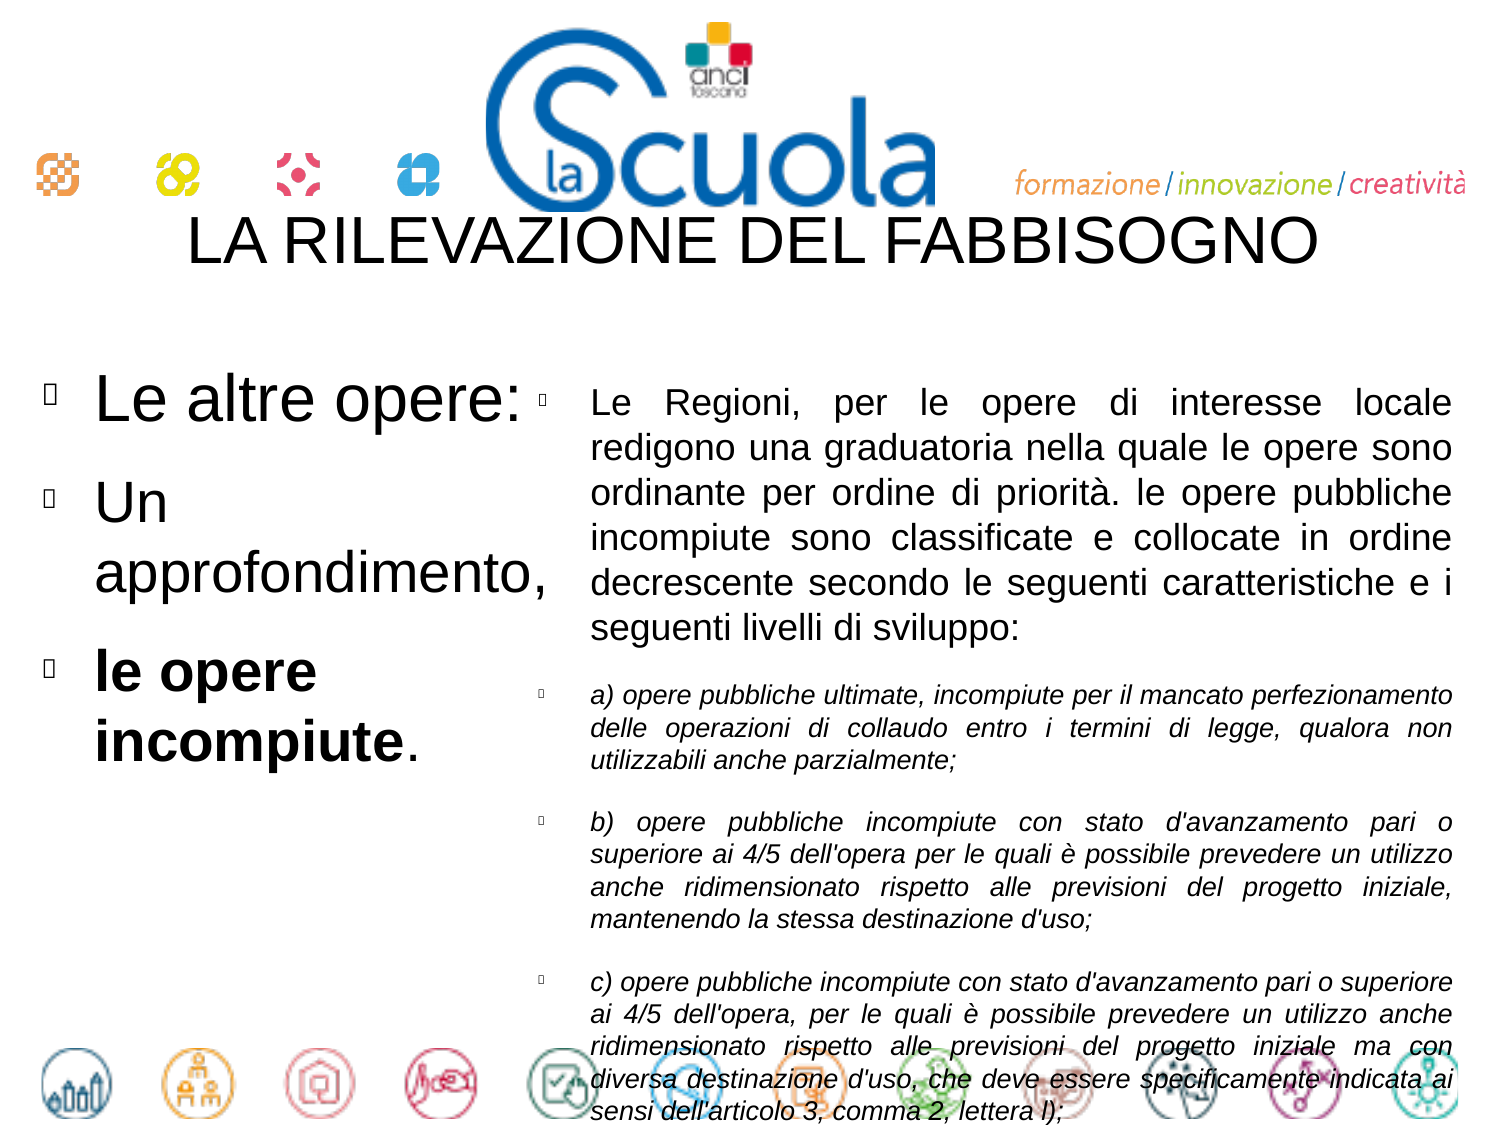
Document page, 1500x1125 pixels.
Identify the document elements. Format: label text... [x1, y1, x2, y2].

text_box Le Regioni, per le opere di interesse locale redigono una graduatoria nella quale le opere sono ordinante per ordine di priorità. le opere pubbliche incompiute sono classificate e collocate in ordine decrescente secondo le seguenti caratteristiche e i seguenti livelli di sviluppo: a) opere pubbliche ultimate, incompiute per il mancato perfezionamento delle operazioni di collaudo entro i termini di legge, qualora non utilizzabili anche parzialmente; b) opere pubbliche incompiute con stato d'avanzamento pari o superiore ai 4/5 dell'opera per le quali è possibile prevedere un utilizzo anche ridimensionato rispetto alle previsioni del progetto iniziale, mantenendo la stessa destinazione d'uso; c) opere pubbliche incompiute con stato d'avanzamento pari o superiore ai 4/5 dell'opera, per le quali è possibile prevedere un utilizzo anche ridimensionato rispetto alle previsioni del progetto iniziale ma con diversa destinazione d'uso, che deve essere specificamente indicata ai sensi dell'articolo 3, comma 2, lettera l); [519, 377, 1453, 1040]
text_box LA RILEVAZIONE DEL FABBISOGNO [79, 142, 1430, 331]
text_box Le altre opere: Un approfondimento, le opere incompiute. [23, 354, 615, 993]
